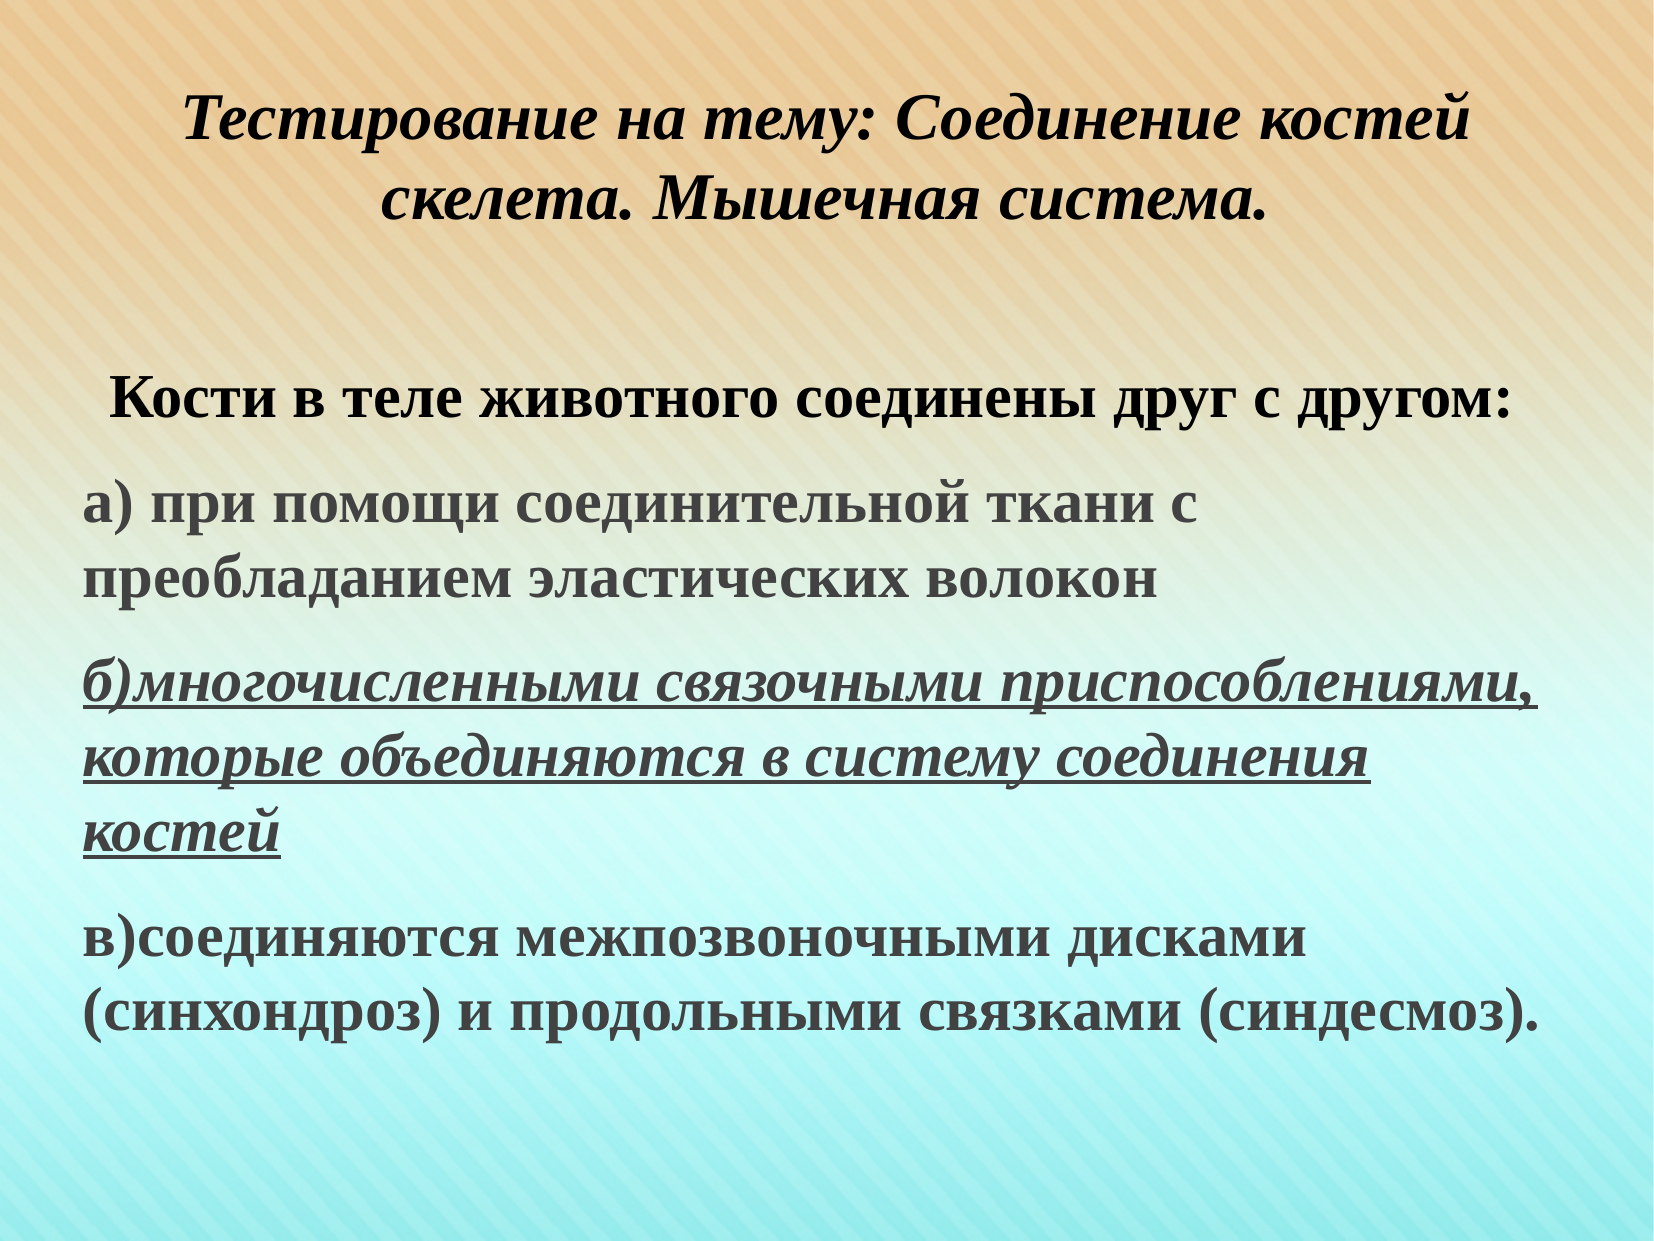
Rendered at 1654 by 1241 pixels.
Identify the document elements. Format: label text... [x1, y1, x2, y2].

subtitle Кости в теле животного соединены друг с другом: а) при помощи соединительной ткани с преобладанием эластических волокон б)многочисленными связочными приспособлениями, которые объединяются в систему соединения костей в)соединяются межпозвоночными дисками (синхондроз) и продольными связками (синдесмоз). [82, 290, 1571, 1109]
title Тестирование на тему: Соединение костей скелета. Мышечная система. [82, 49, 1571, 257]
